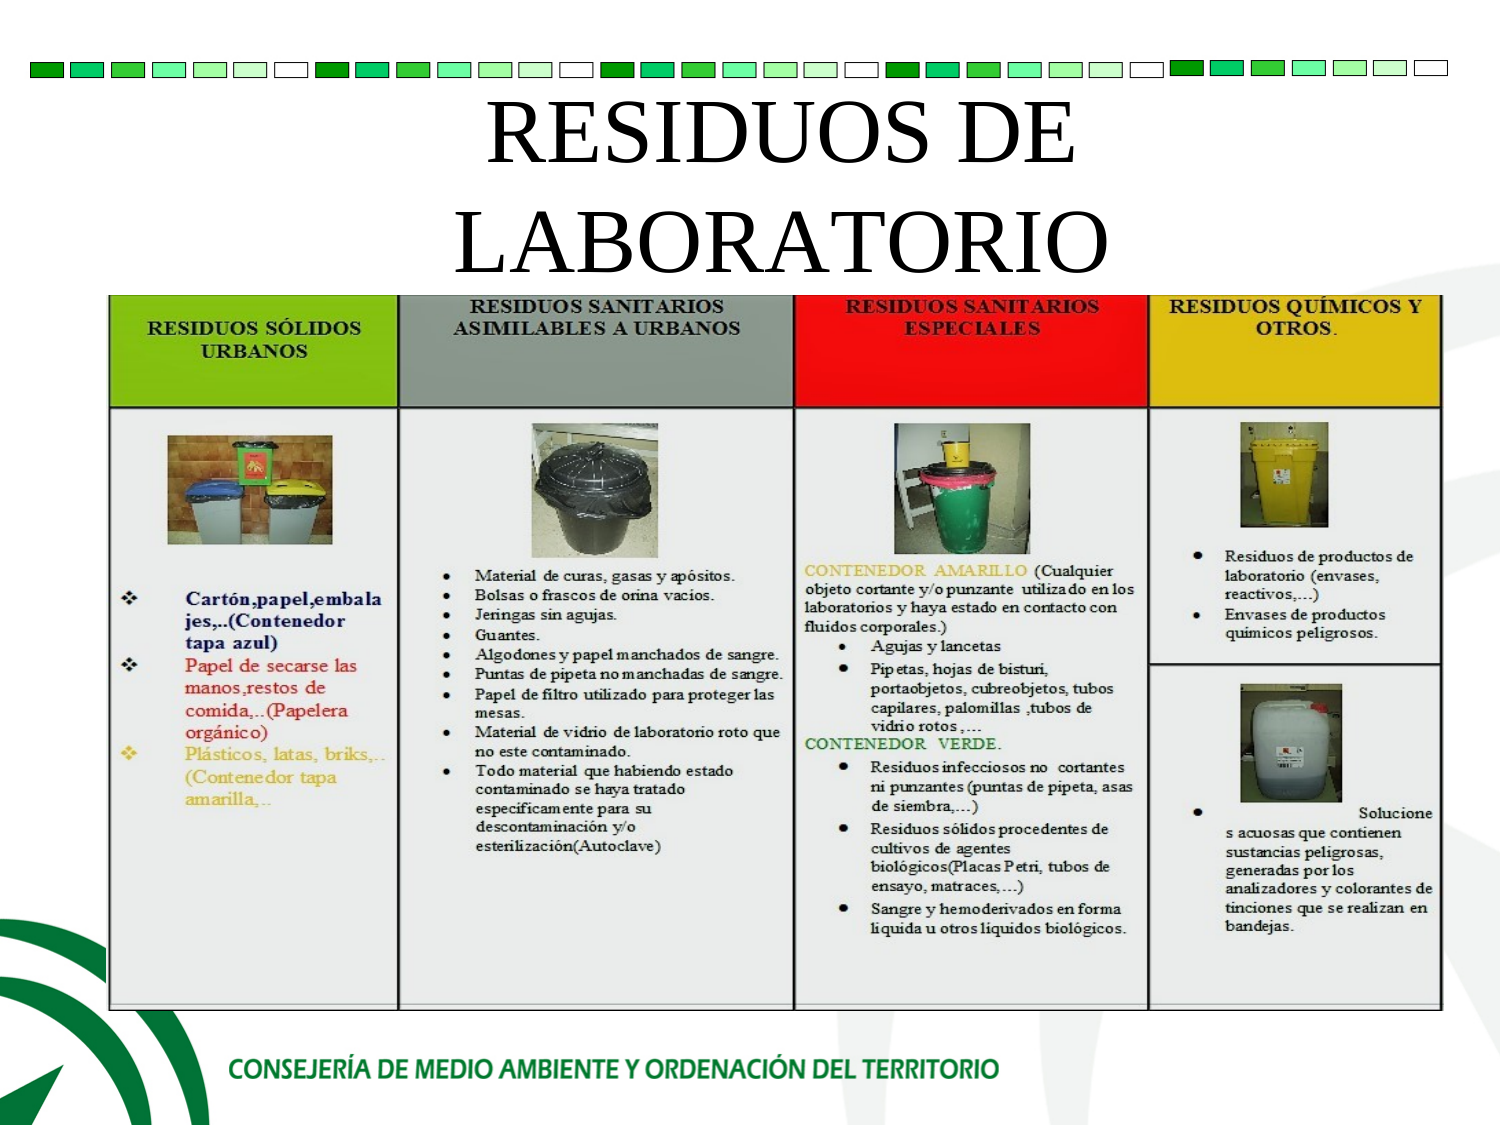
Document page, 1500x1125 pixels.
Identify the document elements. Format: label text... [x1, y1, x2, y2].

text_box RESIDUOS DE LABORATORIO [147, 0, 1418, 409]
picture [0, 0, 1500, 1125]
